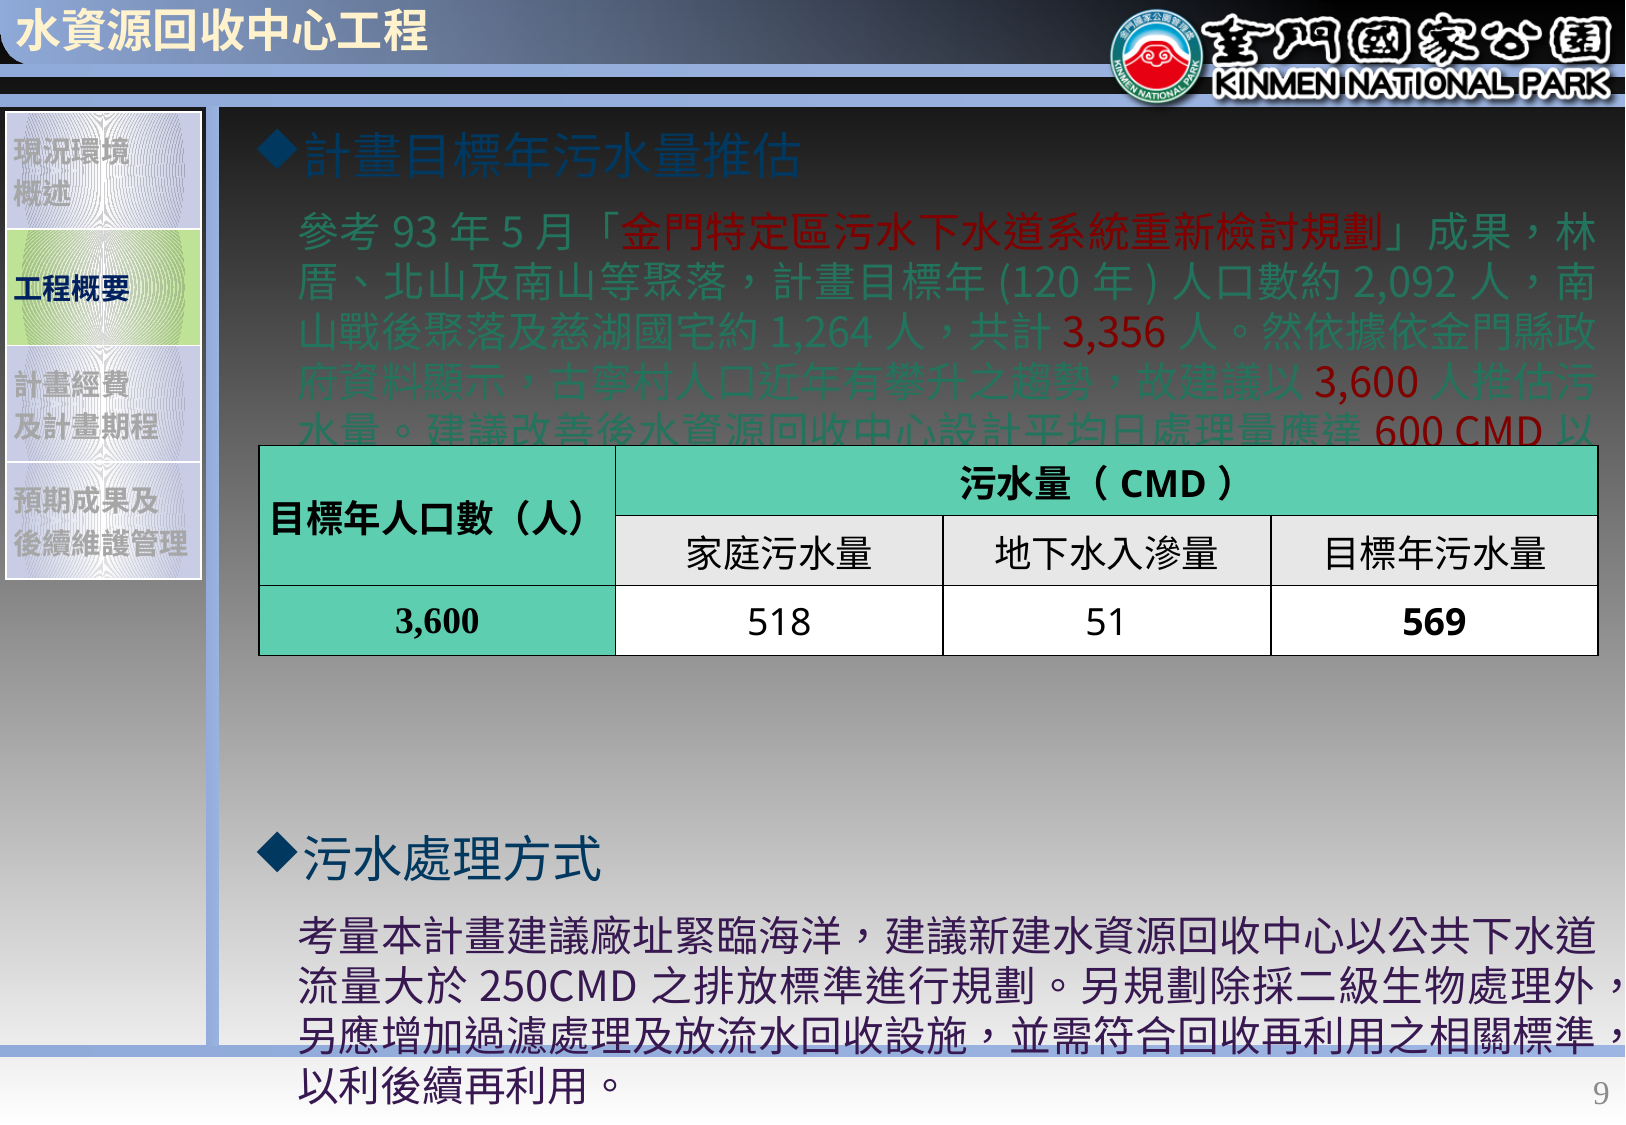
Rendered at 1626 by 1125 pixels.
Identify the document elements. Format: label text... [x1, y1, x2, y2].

table_cell 計畫經費 及計畫期程 [7, 346, 200, 461]
table_cell 工程概要 [7, 230, 200, 345]
table_cell 家庭污水量 [616, 516, 942, 585]
list 計畫目標年污水量推估 參考93年5月「金門特定區污水下水道系統重新檢討規劃」成果，林厝、北山及南山等聚落，計畫目標年(120年)人口數約2,092人，南山戰後聚落及慈湖國宅約1,264人，共計3,356人。然依據依金門縣政府資料顯示，古寧村人口近年有攀升之趨勢，故建議以3,600人推估污水量。建議改善後水資源回收中心設計平均日處理量應達600 CMD以上。 污水處理方式 考量本計畫建議廠址緊臨海洋，建議新建水資源回收中心以公共下水道流量大於250CMD之排放標準進行規劃。另規劃除採二級生物處理外，另應增加過濾處理及放流水回收設施，並需符合回收再利用之相關標準，以利後續再利用。 [237, 123, 1613, 1028]
slide_number <編號> [1259, 1061, 1625, 1122]
table_cell 地下水入滲量 [944, 516, 1270, 585]
table_cell 569 [1272, 586, 1597, 655]
table_header 污水量（CMD） [616, 446, 1597, 515]
title 水資源回收中心工程 [0, 0, 1402, 65]
table_header 目標年人口數（人） [260, 446, 615, 585]
table_cell 預期成果及 後續維護管理 [7, 463, 200, 578]
picture [1105, 4, 1625, 117]
table_cell 518 [616, 586, 942, 655]
table_cell 51 [944, 586, 1270, 655]
table_cell 3,600 [260, 586, 615, 655]
table_cell 目標年污水量 [1272, 516, 1597, 585]
table_header 現況環境 概述 [7, 113, 200, 228]
